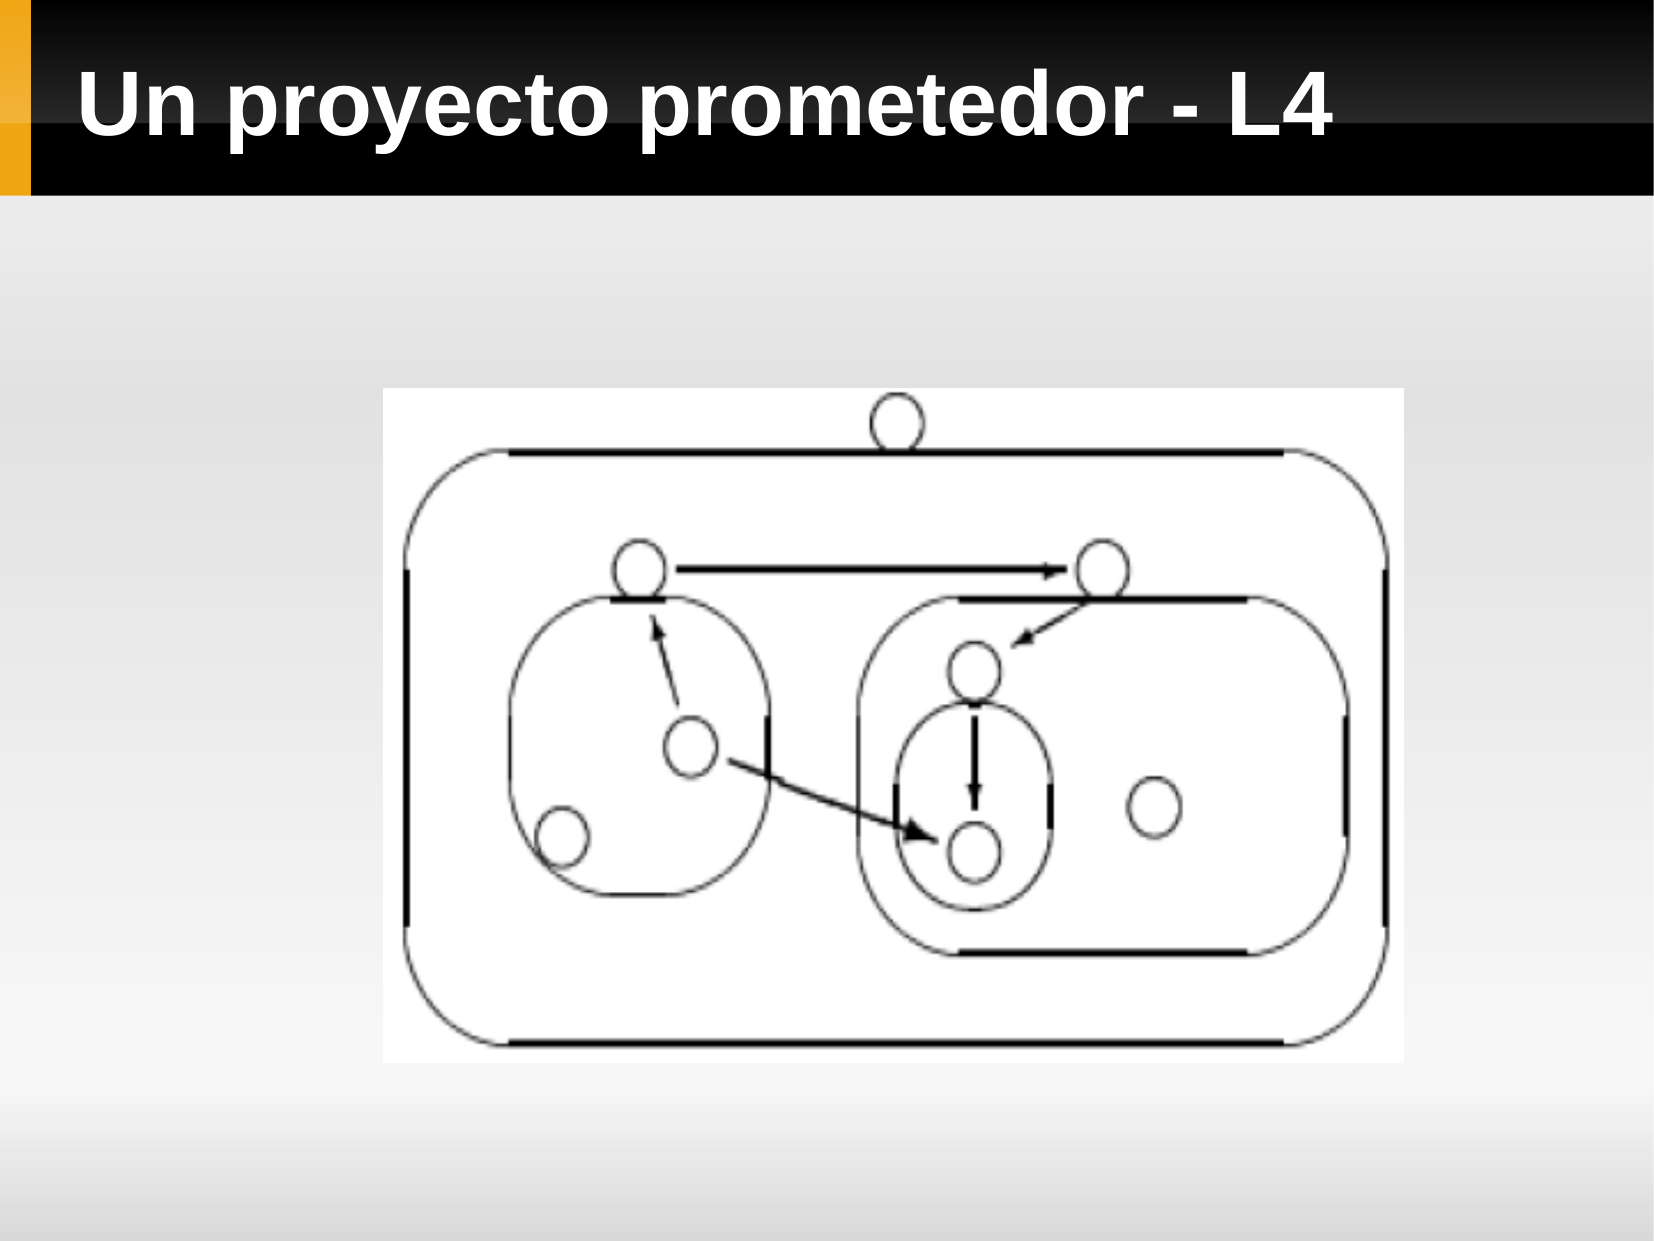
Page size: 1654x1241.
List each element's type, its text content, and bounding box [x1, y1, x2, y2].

picture [0, 0, 1654, 1241]
title Un proyecto prometedor - L4 [76, 7, 1565, 200]
